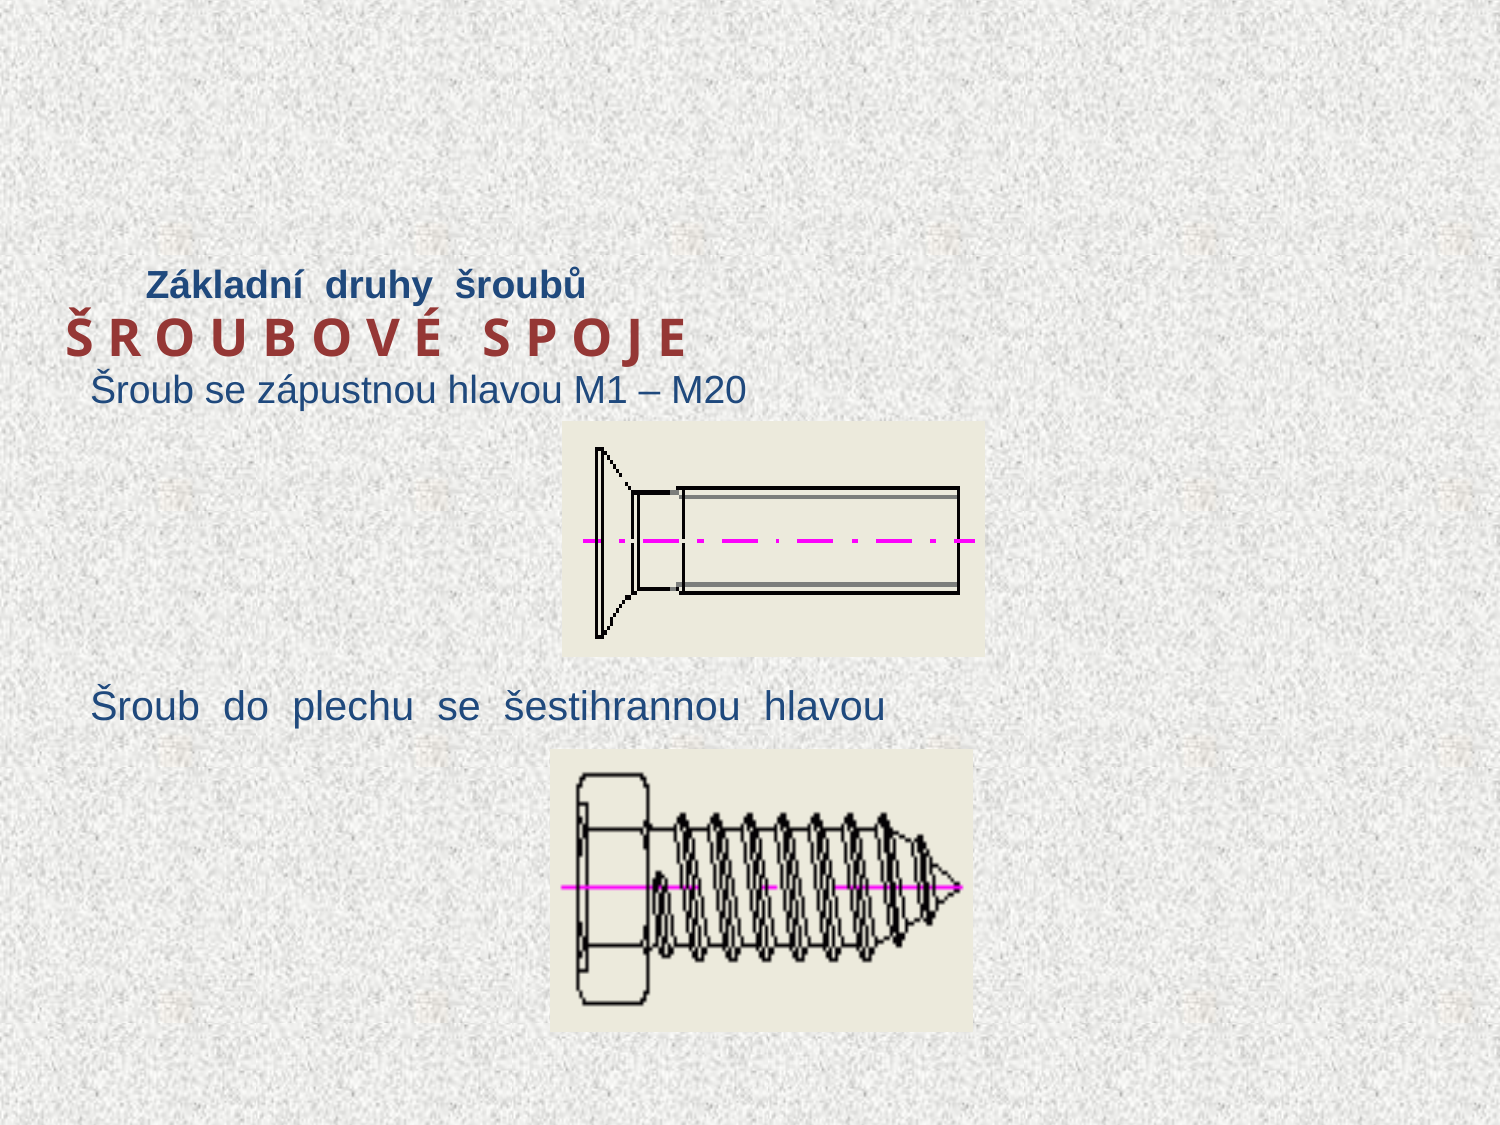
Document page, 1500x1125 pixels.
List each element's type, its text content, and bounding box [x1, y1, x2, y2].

title Š R O U B O V É S P O J E [50, 46, 1476, 185]
list Základní druhy šroubů Šroub se zápustnou hlavou M1 – M20 Šroub do plechu se šestihrannou hlavou [75, 257, 1500, 1001]
picture [562, 421, 985, 657]
picture [550, 750, 973, 1032]
